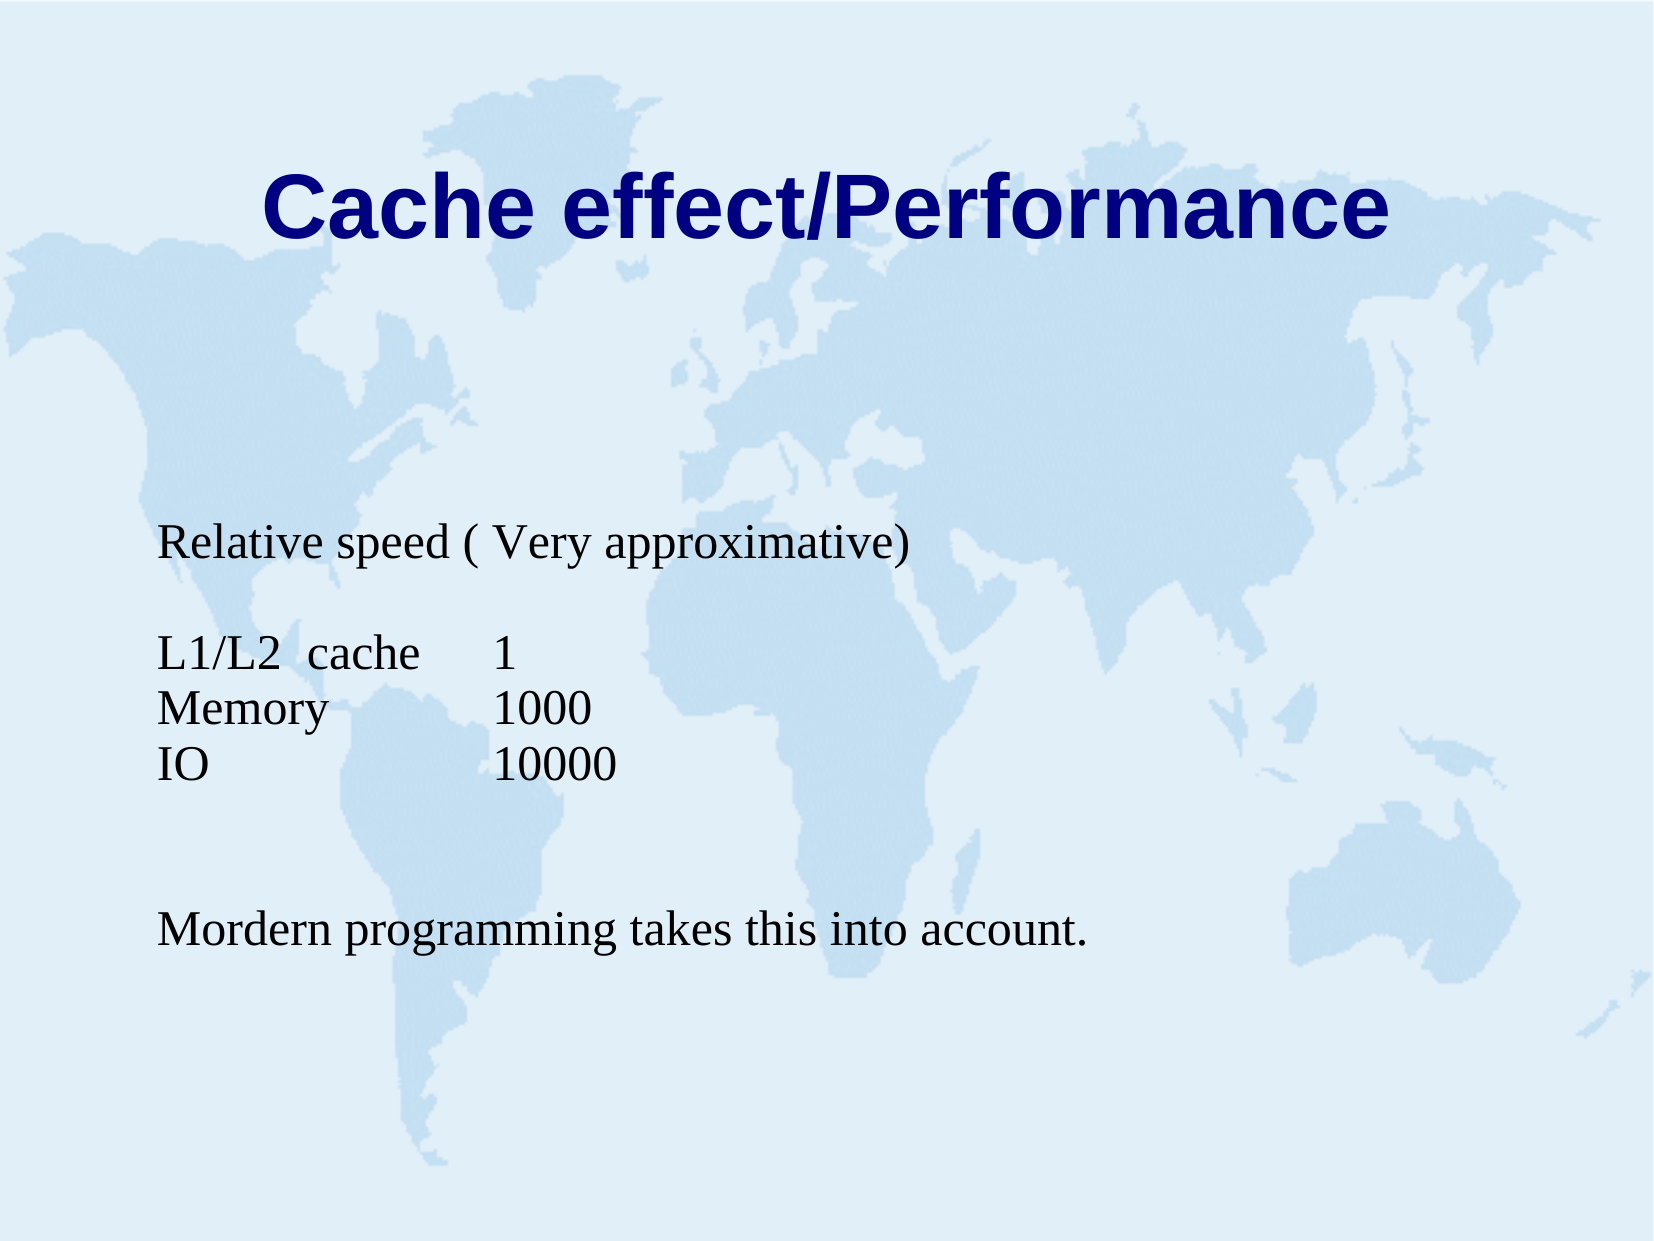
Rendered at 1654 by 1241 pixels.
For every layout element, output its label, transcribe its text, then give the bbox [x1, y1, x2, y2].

picture [0, 0, 1654, 1241]
subtitle Relative speed ( Very approximative) L1/L2 cache 1 Memory 1000 IO 10000 Mordern programming takes this into account. [121, 312, 1534, 1159]
title Cache effect/Performance [121, 102, 1534, 311]
